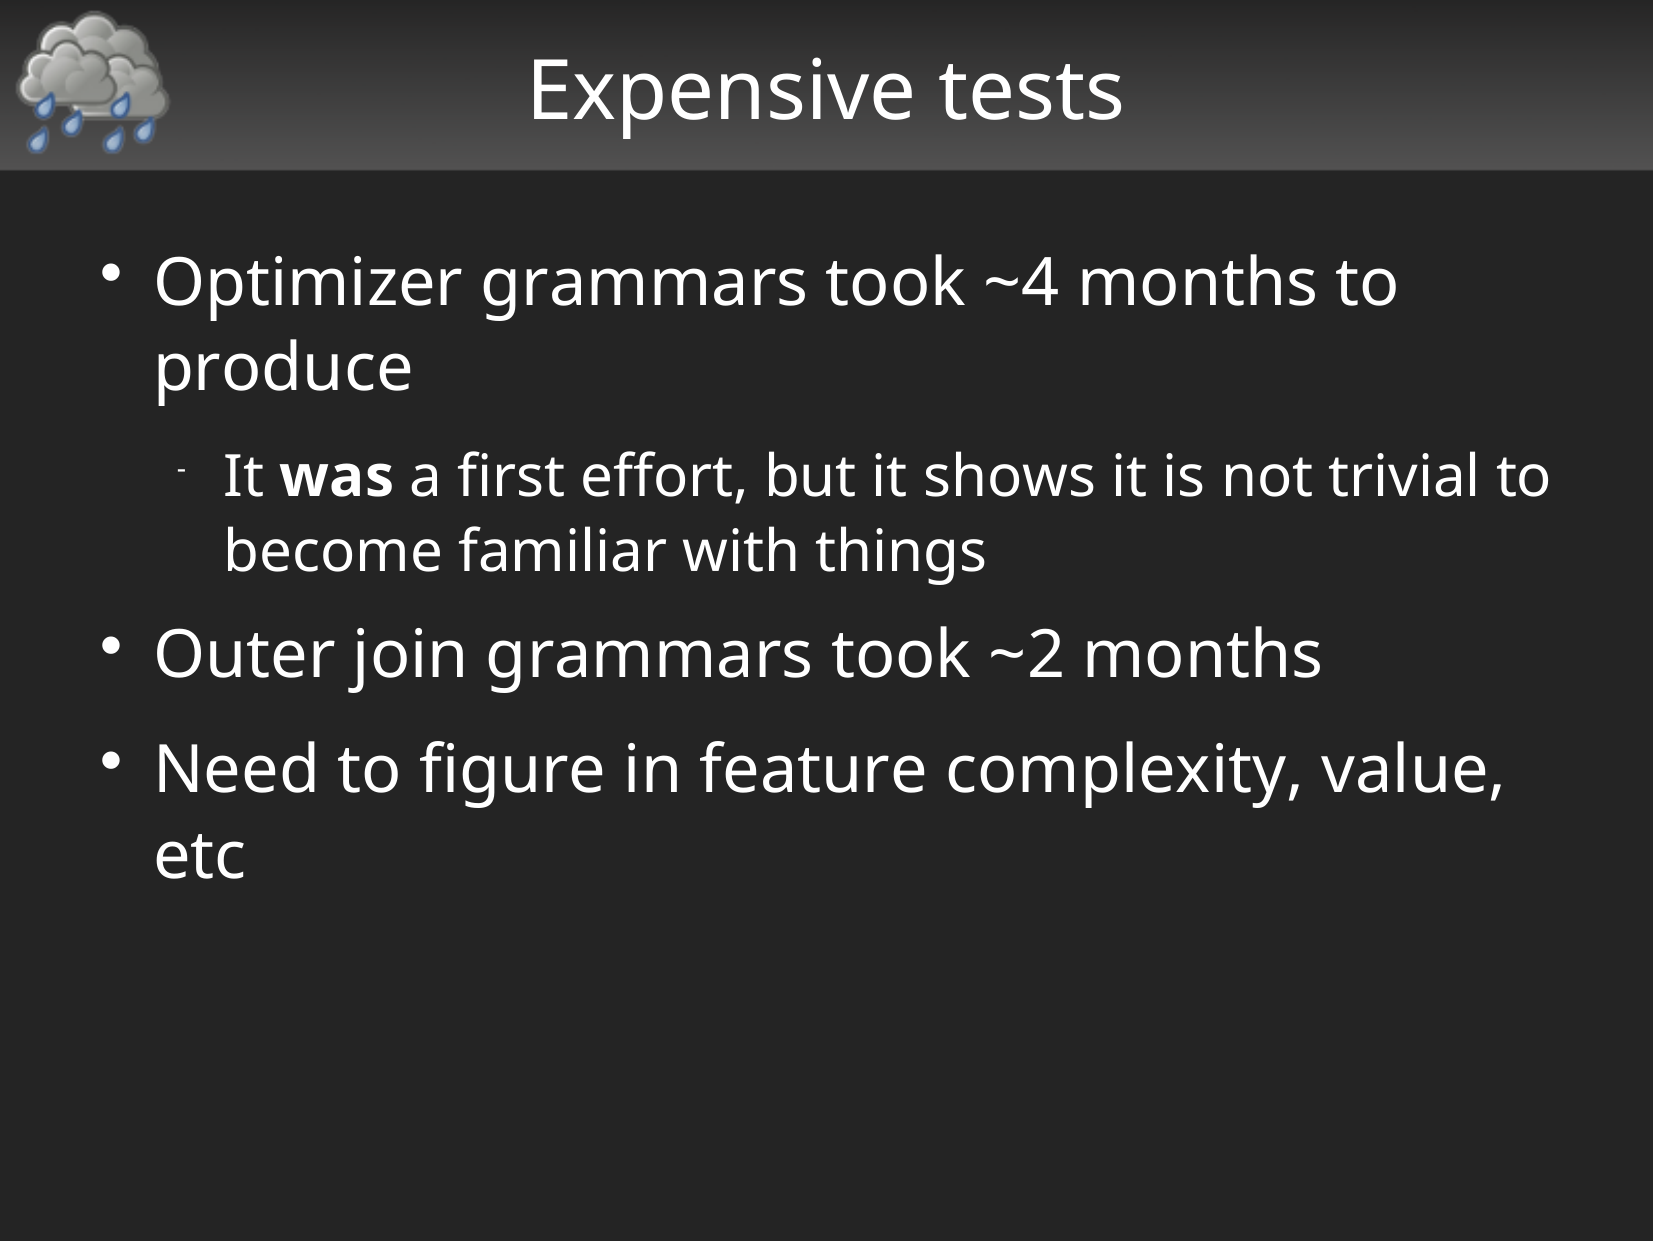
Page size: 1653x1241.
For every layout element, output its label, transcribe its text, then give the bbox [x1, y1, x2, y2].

picture [0, 0, 1653, 1241]
title Expensive tests [82, 39, 1570, 137]
list Optimizer grammars took ~4 months to produce It was a first effort, but it shows it is not trivial to become familiar with things Outer join grammars took ~2 months Need to figure in feature complexity, value, etc [82, 236, 1570, 1042]
